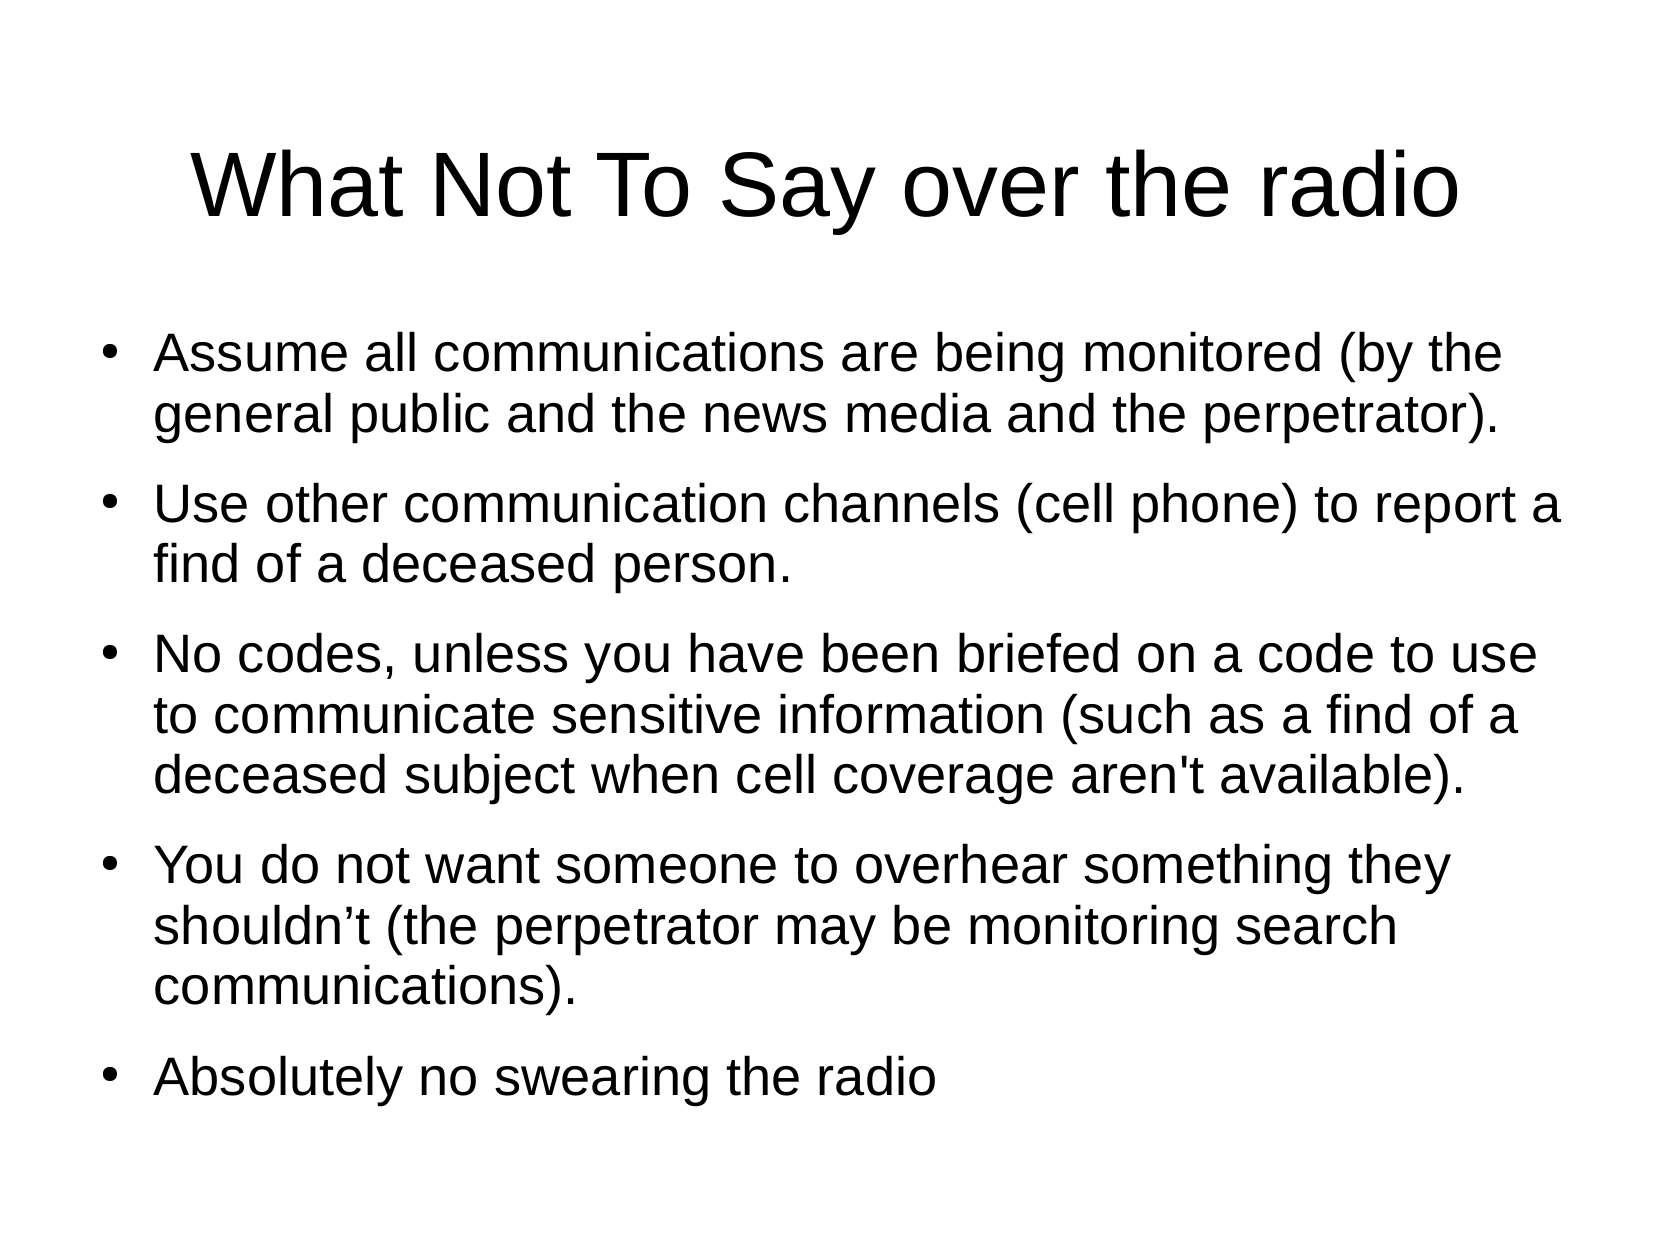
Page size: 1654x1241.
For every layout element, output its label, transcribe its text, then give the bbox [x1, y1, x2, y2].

list Assume all communications are being monitored (by the general public and the news media and the perpetrator). Use other communication channels (cell phone) to report a find of a deceased person. No codes, unless you have been briefed on a code to use to communicate sensitive information (such as a find of a deceased subject when cell coverage aren't available). You do not want someone to overhear something they shouldn’t (the perpetrator may be monitoring search communications). Absolutely no swearing the radio [82, 322, 1571, 1042]
title What Not To Say over the radio [82, 81, 1571, 289]
